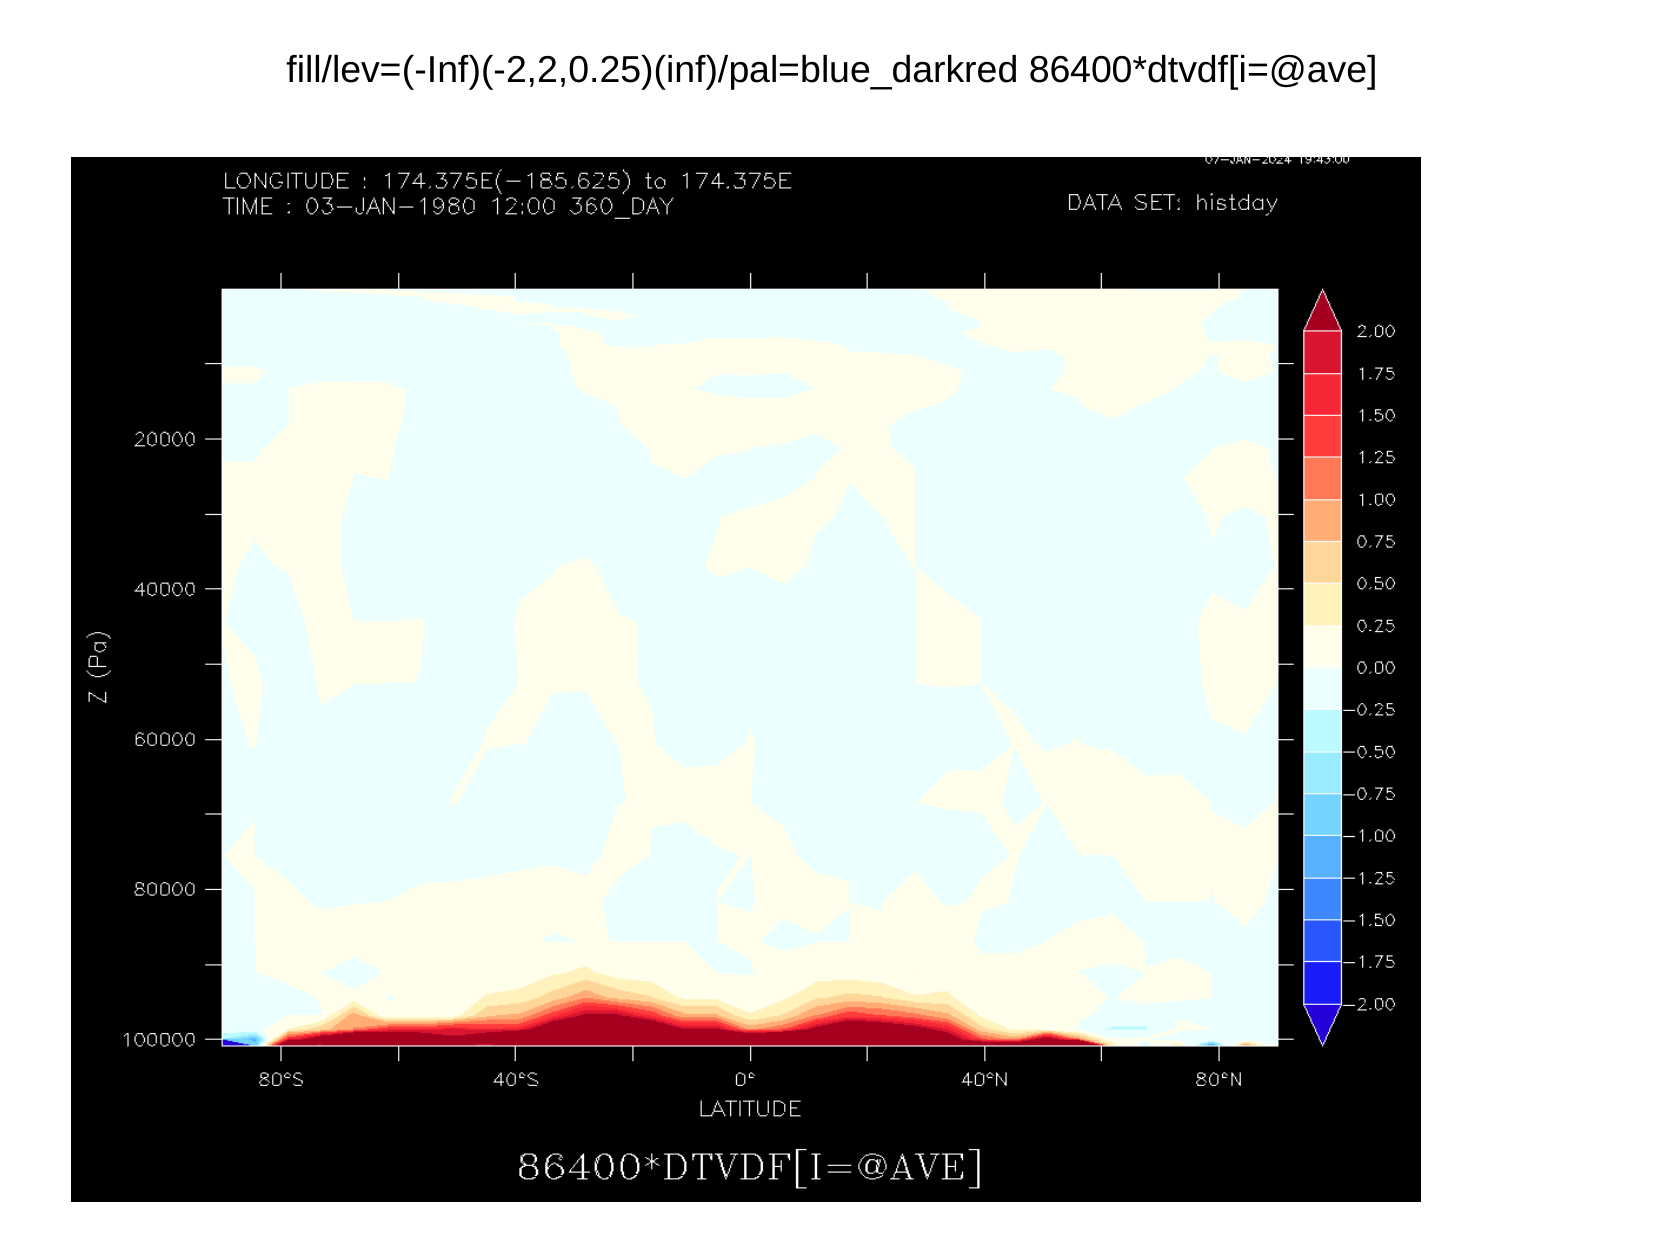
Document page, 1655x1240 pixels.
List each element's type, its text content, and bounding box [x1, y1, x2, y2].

text_box fill/lev=(-Inf)(-2,2,0.25)(inf)/pal=blue_darkred 86400*dtvdf[i=@ave] [271, 40, 1393, 140]
picture [71, 157, 1421, 1202]
